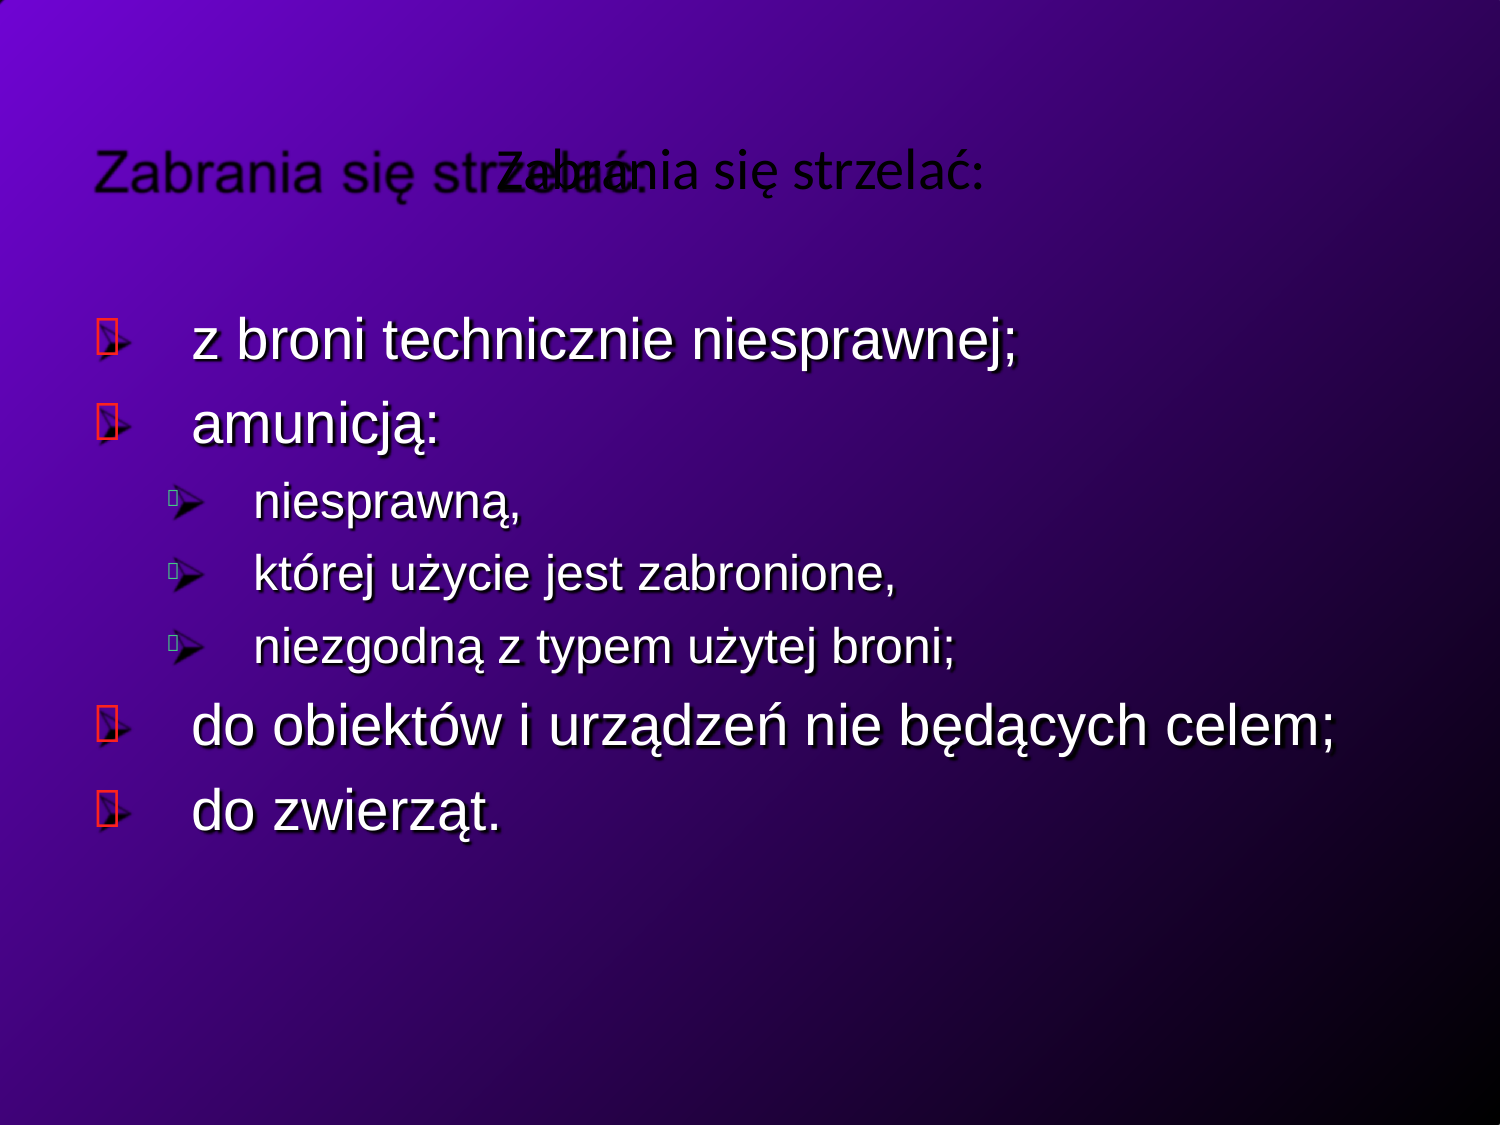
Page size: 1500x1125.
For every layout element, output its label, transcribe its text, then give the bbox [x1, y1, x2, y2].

text_box z broni technicznie niesprawnej; amunicją: niesprawną, której użycie jest zabronione, niezgodną z typem użytej broni; do obiektów i urządzeń nie będących celem; do zwierząt. [89, 284, 1341, 843]
picture [0, 0, 1500, 1125]
title Zabrania się strzelać: [89, 24, 1391, 320]
